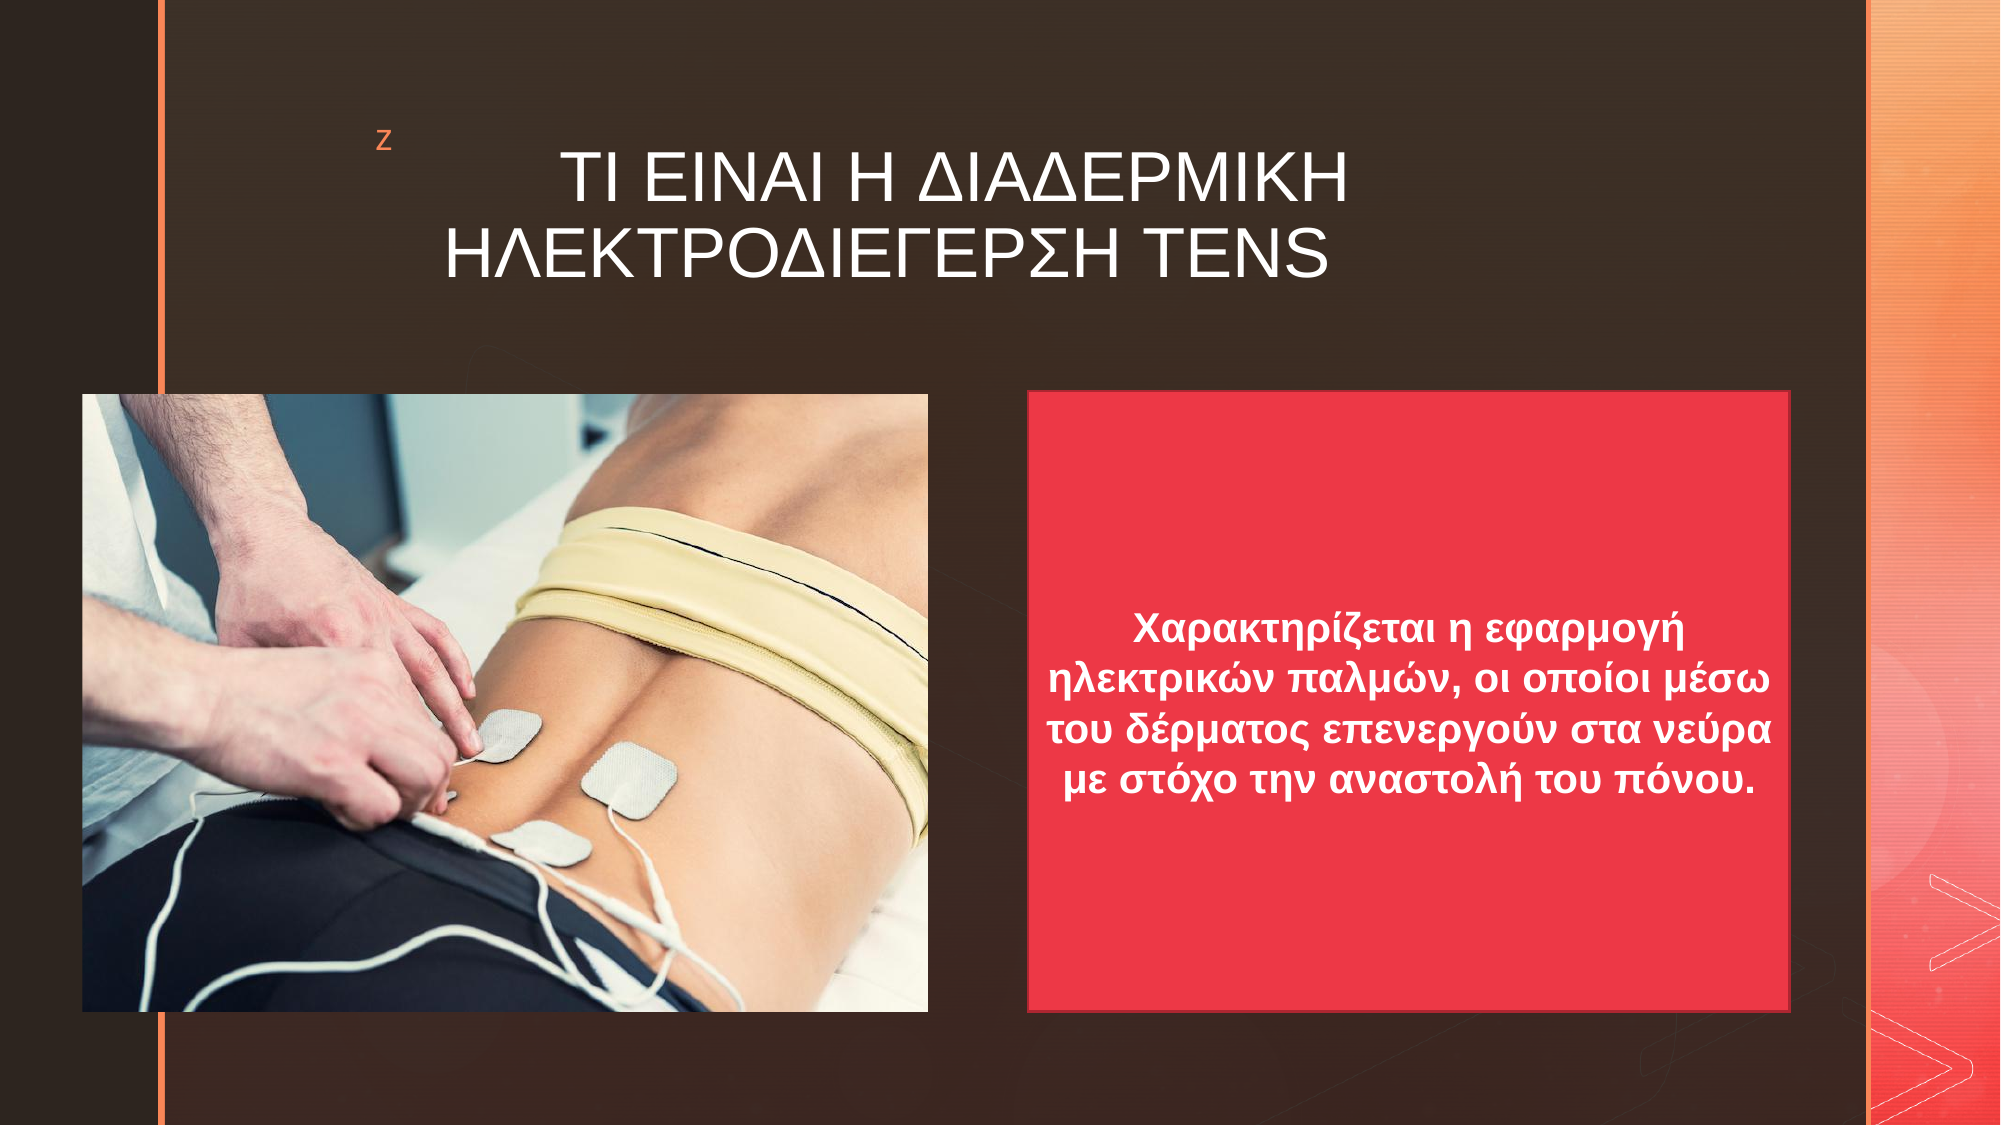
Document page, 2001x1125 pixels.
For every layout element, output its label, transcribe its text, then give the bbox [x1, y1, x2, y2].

picture [82, 391, 928, 1012]
title TI EINAI H ΔΙΑΔΕΡΜΙΚΗ ΗΛΕΚΤΡΟΔΙΕΓΕΡΣΗ TENS [428, 132, 1734, 310]
text_box Χαρακτηρίζεται η εφαρμογή ηλεκτρικών παλμών, οι οποίοι μέσω του δέρματος επενεργούν στα νεύρα με στόχο την αναστολή του πόνου. [1028, 391, 1790, 1012]
